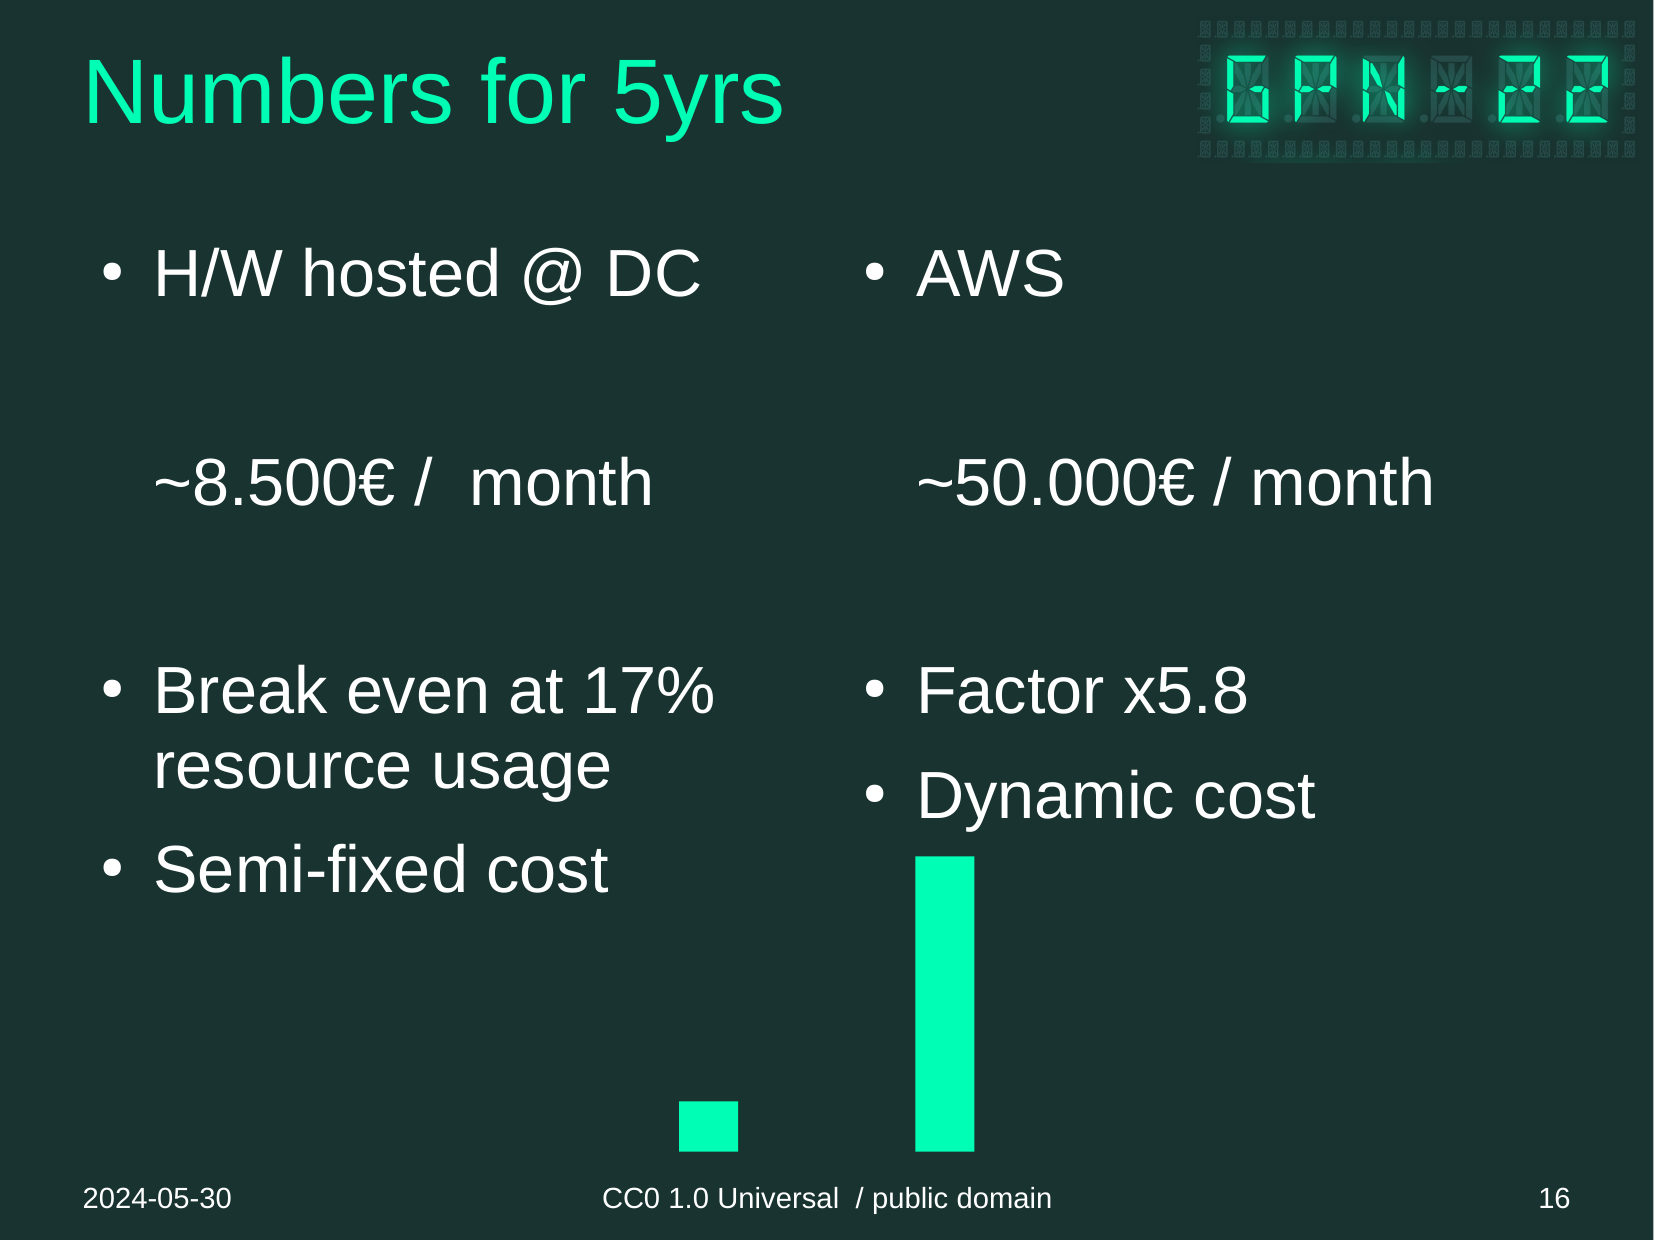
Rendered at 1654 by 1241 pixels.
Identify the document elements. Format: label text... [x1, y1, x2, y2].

title Numbers for 5yrs [82, 40, 1004, 143]
list AWS ~50.000€ / month Factor x5.8 Dynamic cost [845, 236, 1572, 956]
list H/W hosted @ DC ~8.500€ / month Break even at 17% resource usage Semi-fixed cost [82, 236, 809, 956]
picture [1196, 15, 1639, 163]
text_box [917, 858, 975, 1150]
text_box [679, 1103, 739, 1150]
